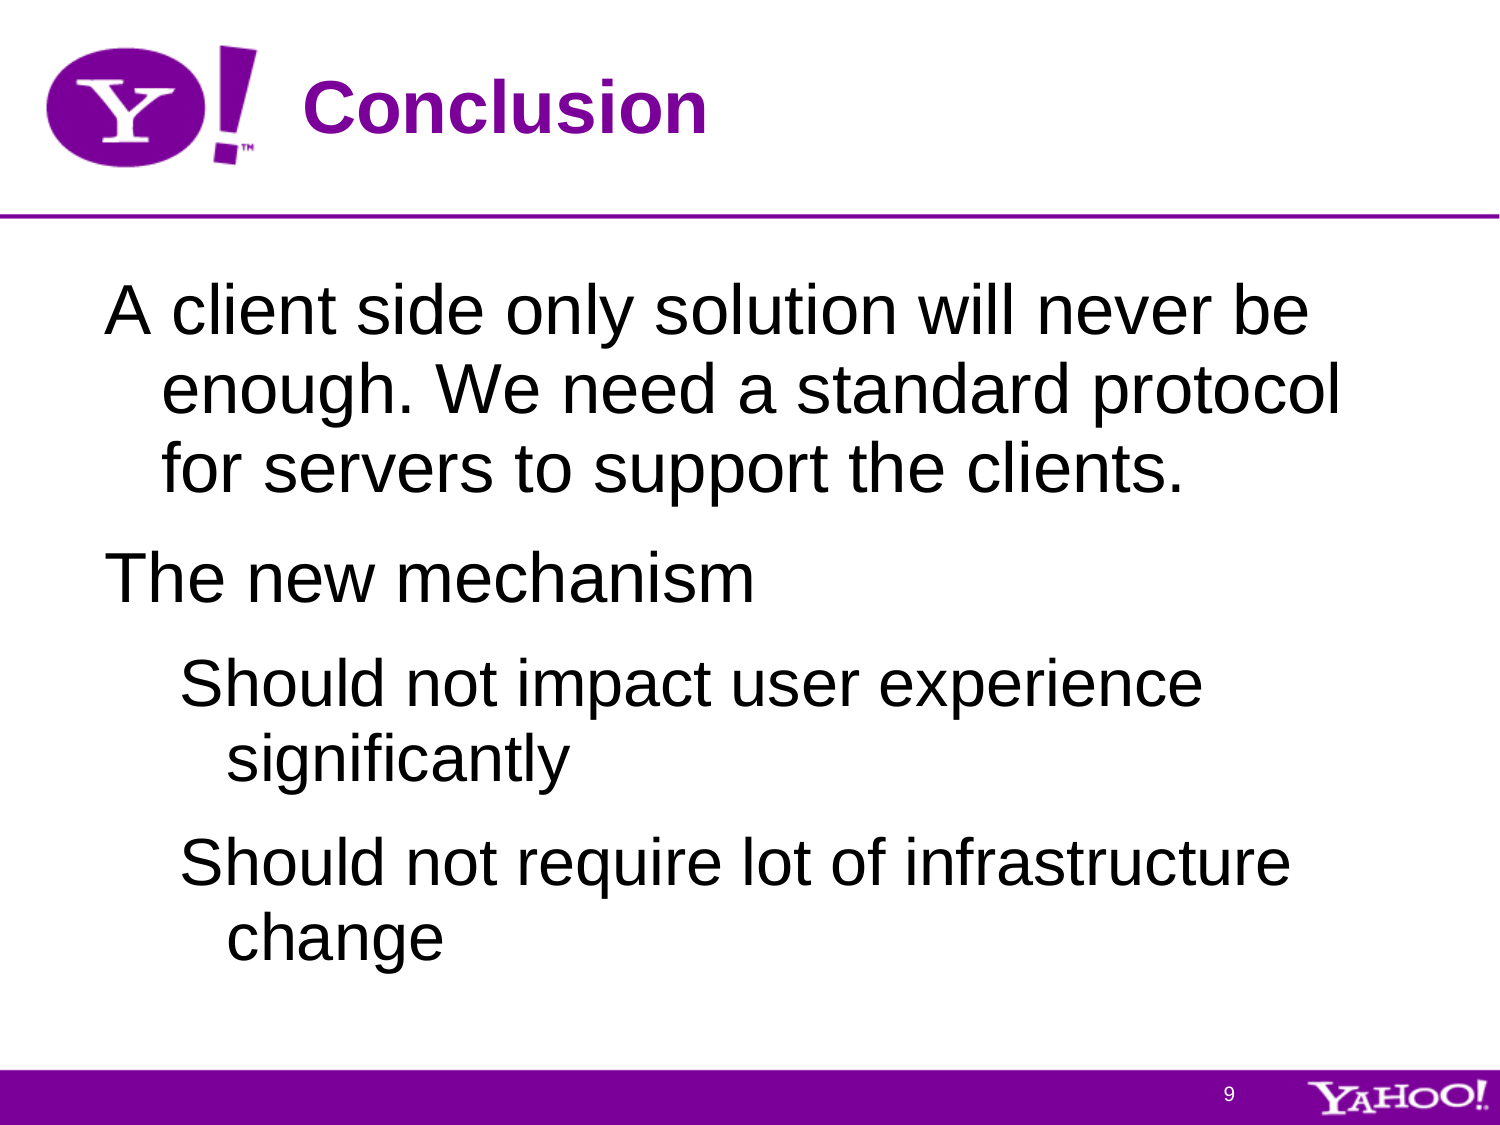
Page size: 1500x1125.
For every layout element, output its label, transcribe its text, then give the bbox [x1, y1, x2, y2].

list A client side only solution will never be enough. We need a standard protocol for servers to support the clients. The new mechanism Should not impact user experience significantly Should not require lot of infrastructure change [90, 262, 1413, 1038]
title Conclusion [287, 13, 1450, 202]
picture [0, 0, 1500, 1125]
